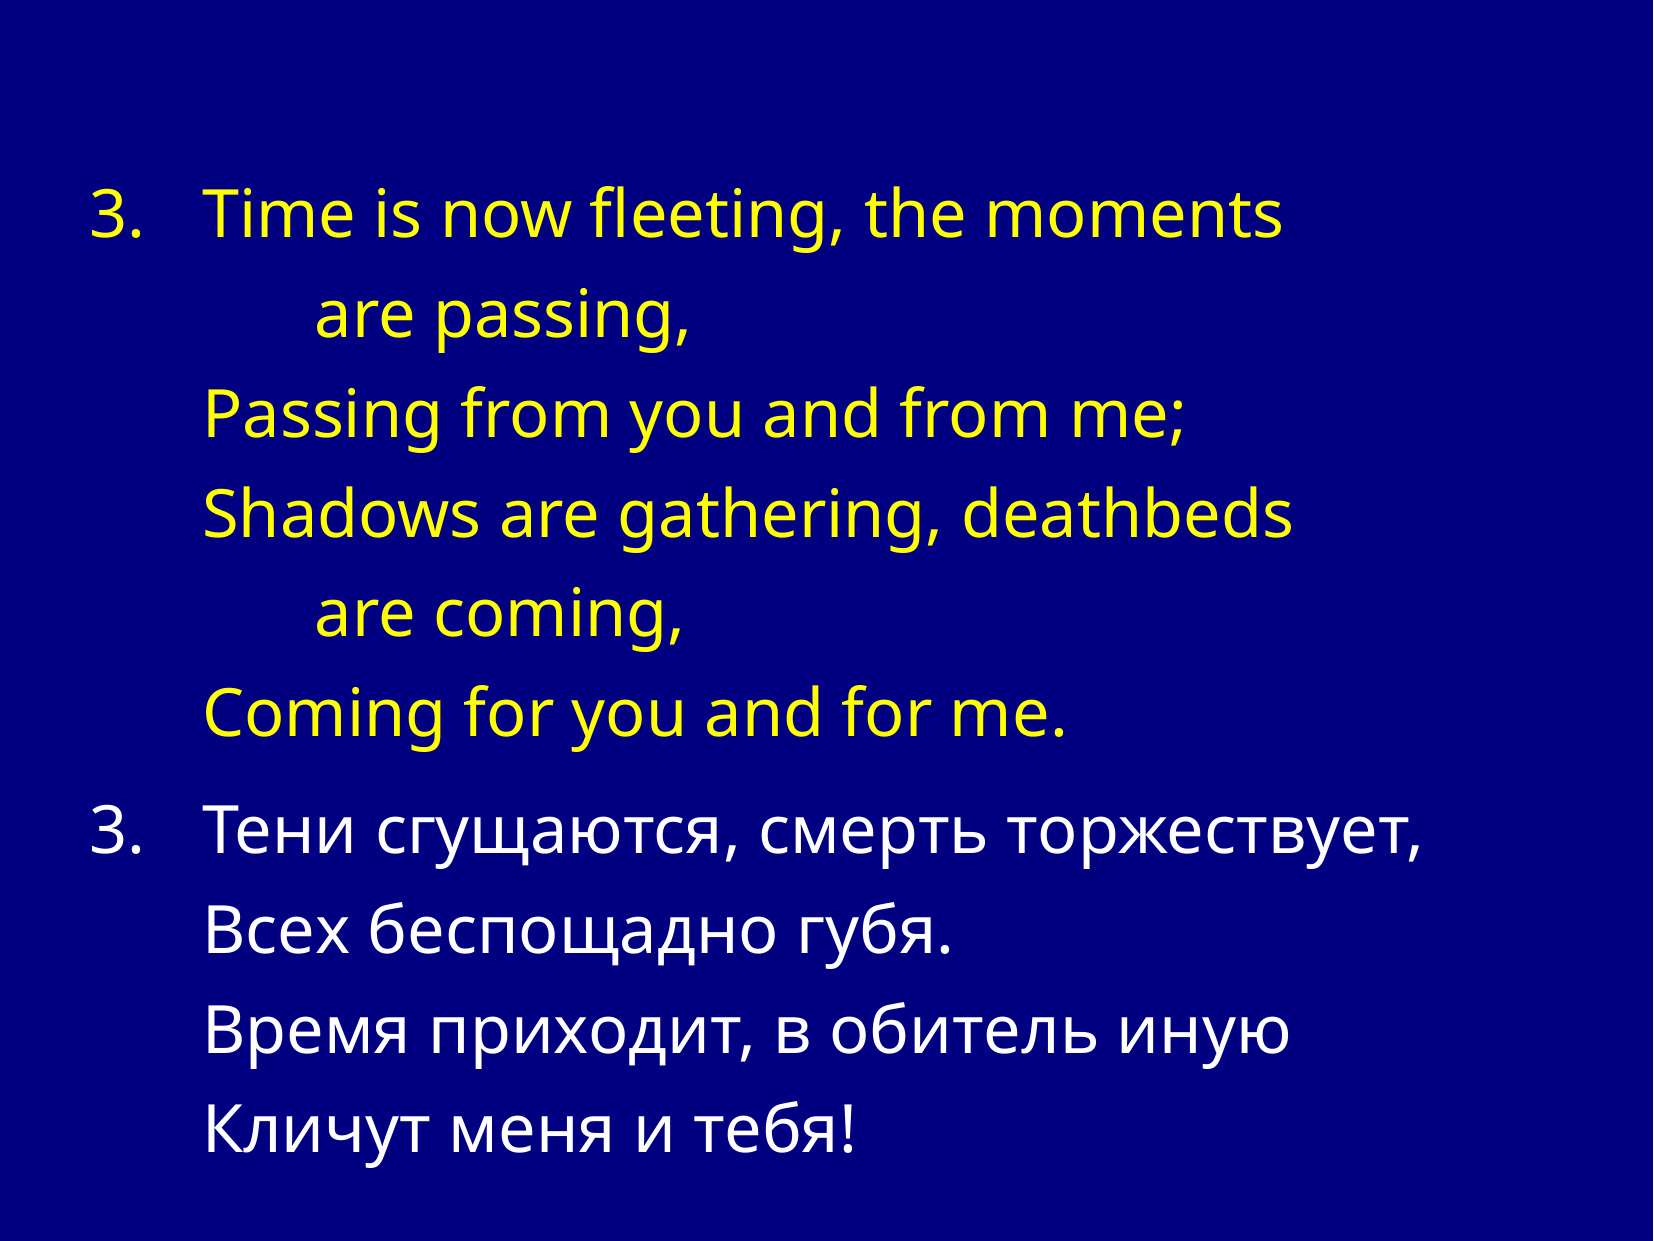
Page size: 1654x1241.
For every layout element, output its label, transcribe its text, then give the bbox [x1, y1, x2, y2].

text_box 3. Тени сгущаются, смерть торжествует, Всех беспощадно губя. Время приходит, в обитель иную Кличут меня и тебя! [75, 675, 1576, 1163]
text_box 3. Time is now fleeting, the moments are passing, Passing from you and from me; Shadows are gathering, deathbeds are coming, Coming for you and for me. [75, 150, 1576, 675]
